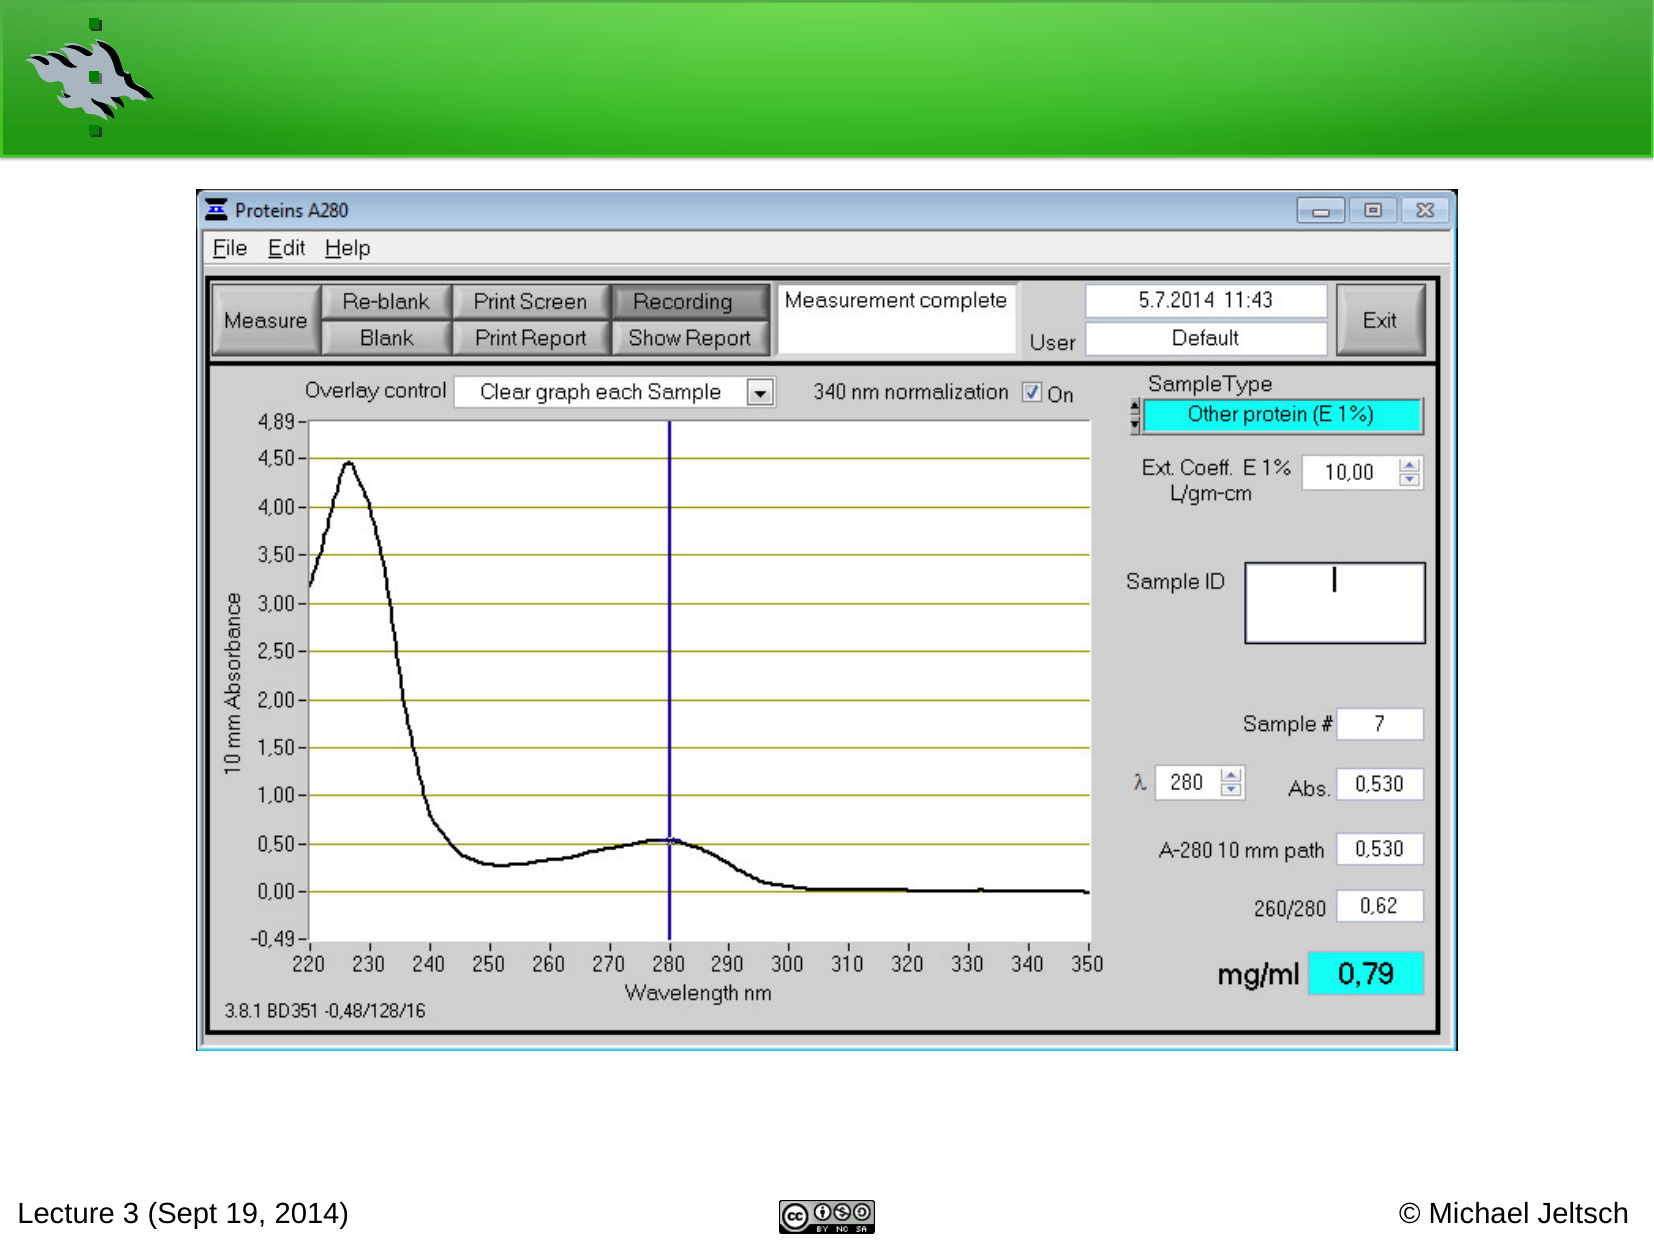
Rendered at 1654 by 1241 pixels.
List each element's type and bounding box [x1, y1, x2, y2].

picture [196, 189, 1458, 1051]
picture [779, 1200, 875, 1234]
